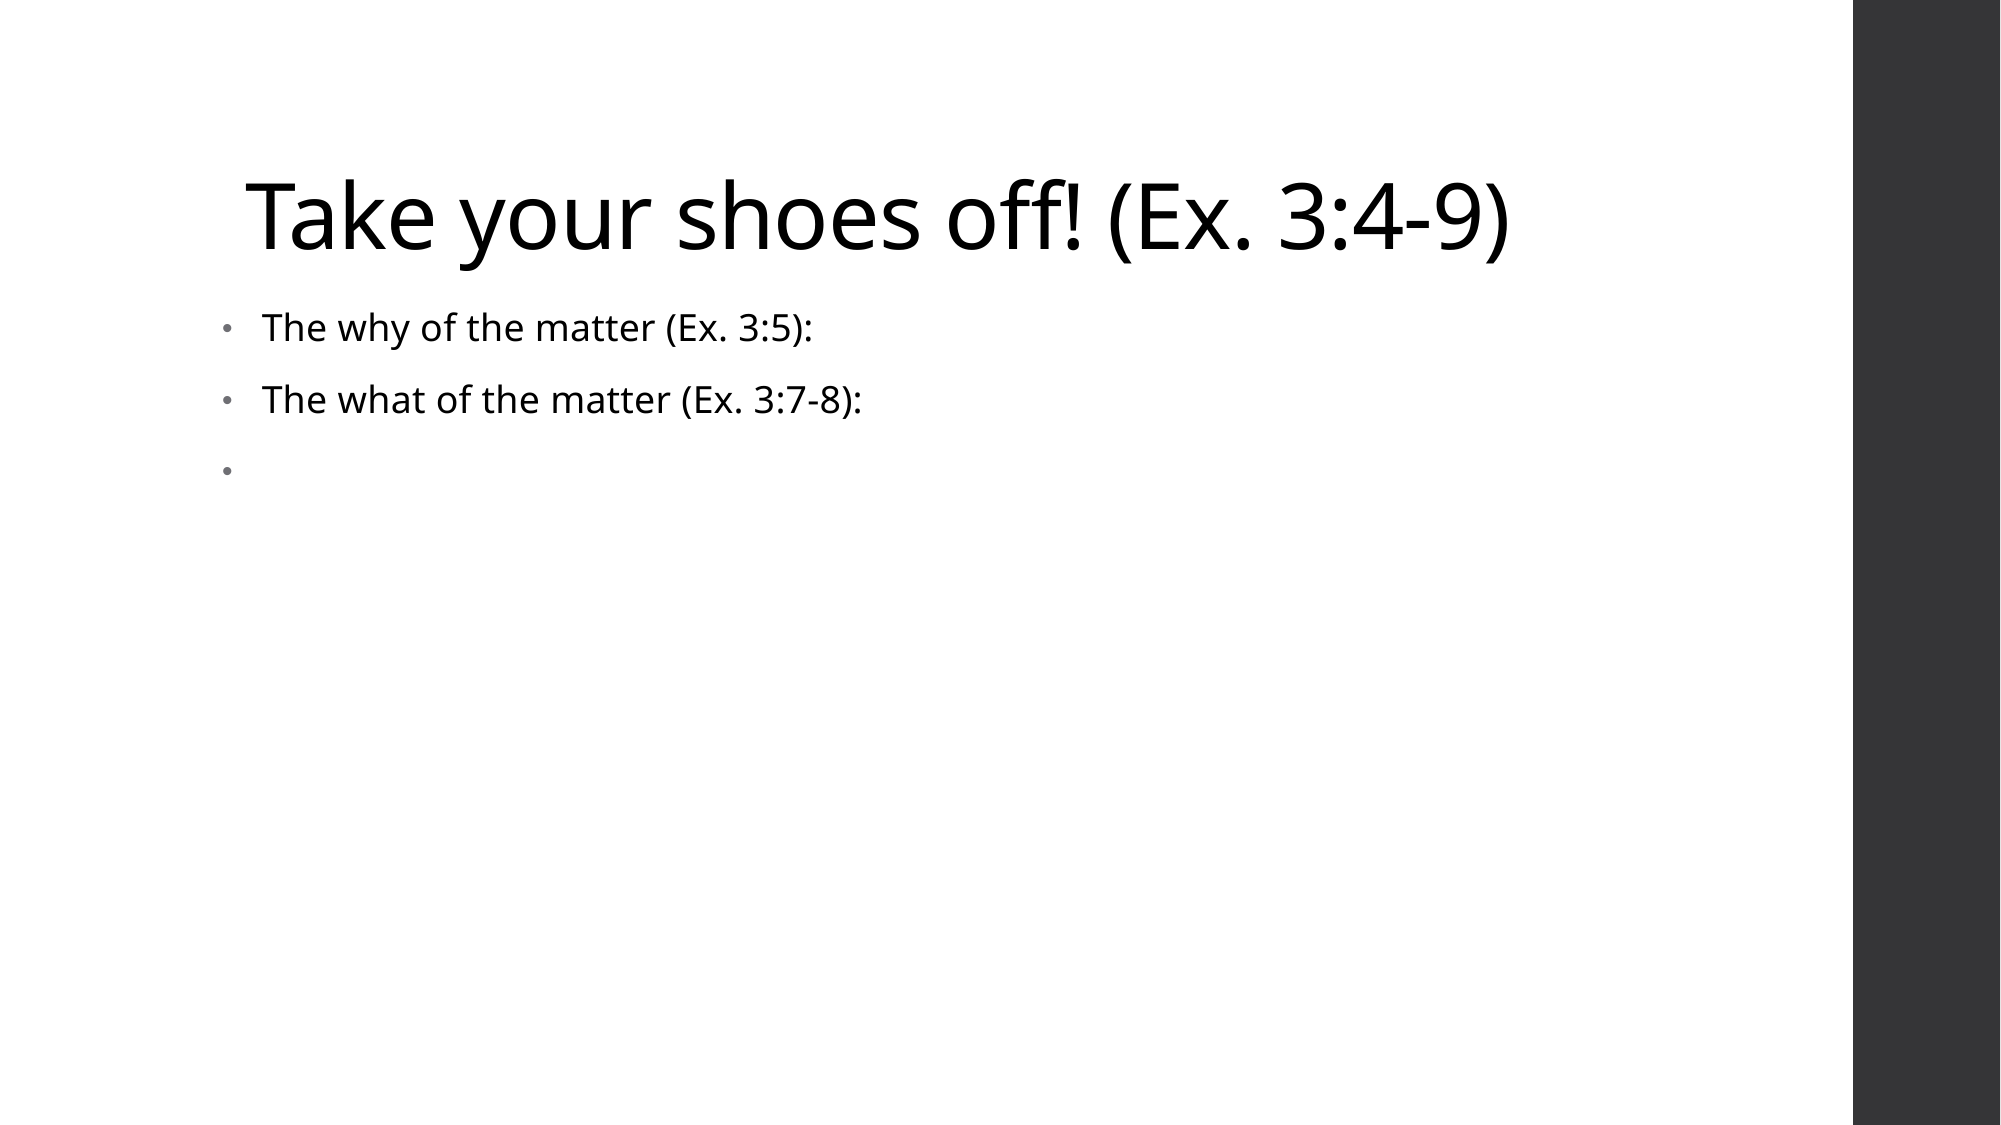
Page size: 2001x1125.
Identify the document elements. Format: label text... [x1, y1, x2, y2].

list The why of the matter (Ex. 3:5): The what of the matter (Ex. 3:7-8): [206, 299, 1617, 1014]
title Take your shoes off! (Ex. 3:4-9) [206, 60, 1797, 278]
